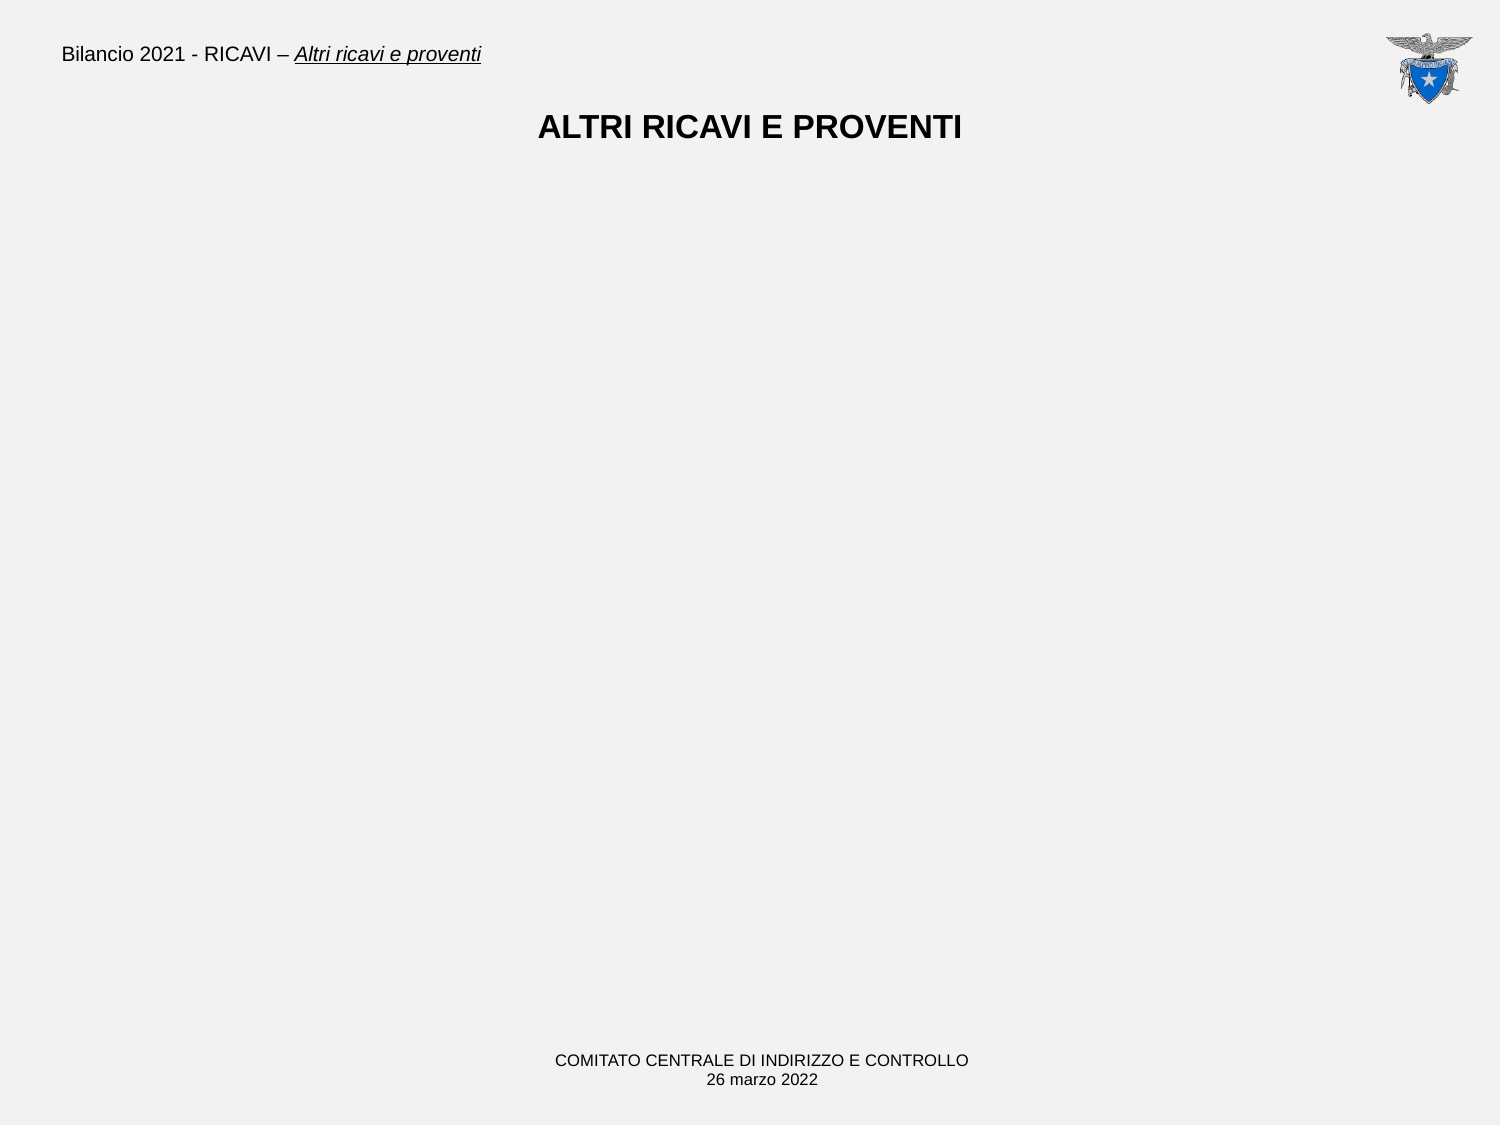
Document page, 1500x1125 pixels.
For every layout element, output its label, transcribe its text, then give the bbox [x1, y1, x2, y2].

text_box Bilancio 2021 - RICAVI – Altri ricavi e proventi [46, 35, 715, 76]
picture [1382, 29, 1477, 112]
text_box COMITATO CENTRALE DI INDIRIZZO E CONTROLLO 26 marzo 2022 [278, 1044, 1247, 1100]
text_box ALTRI RICAVI E PROVENTI [259, 106, 1241, 148]
